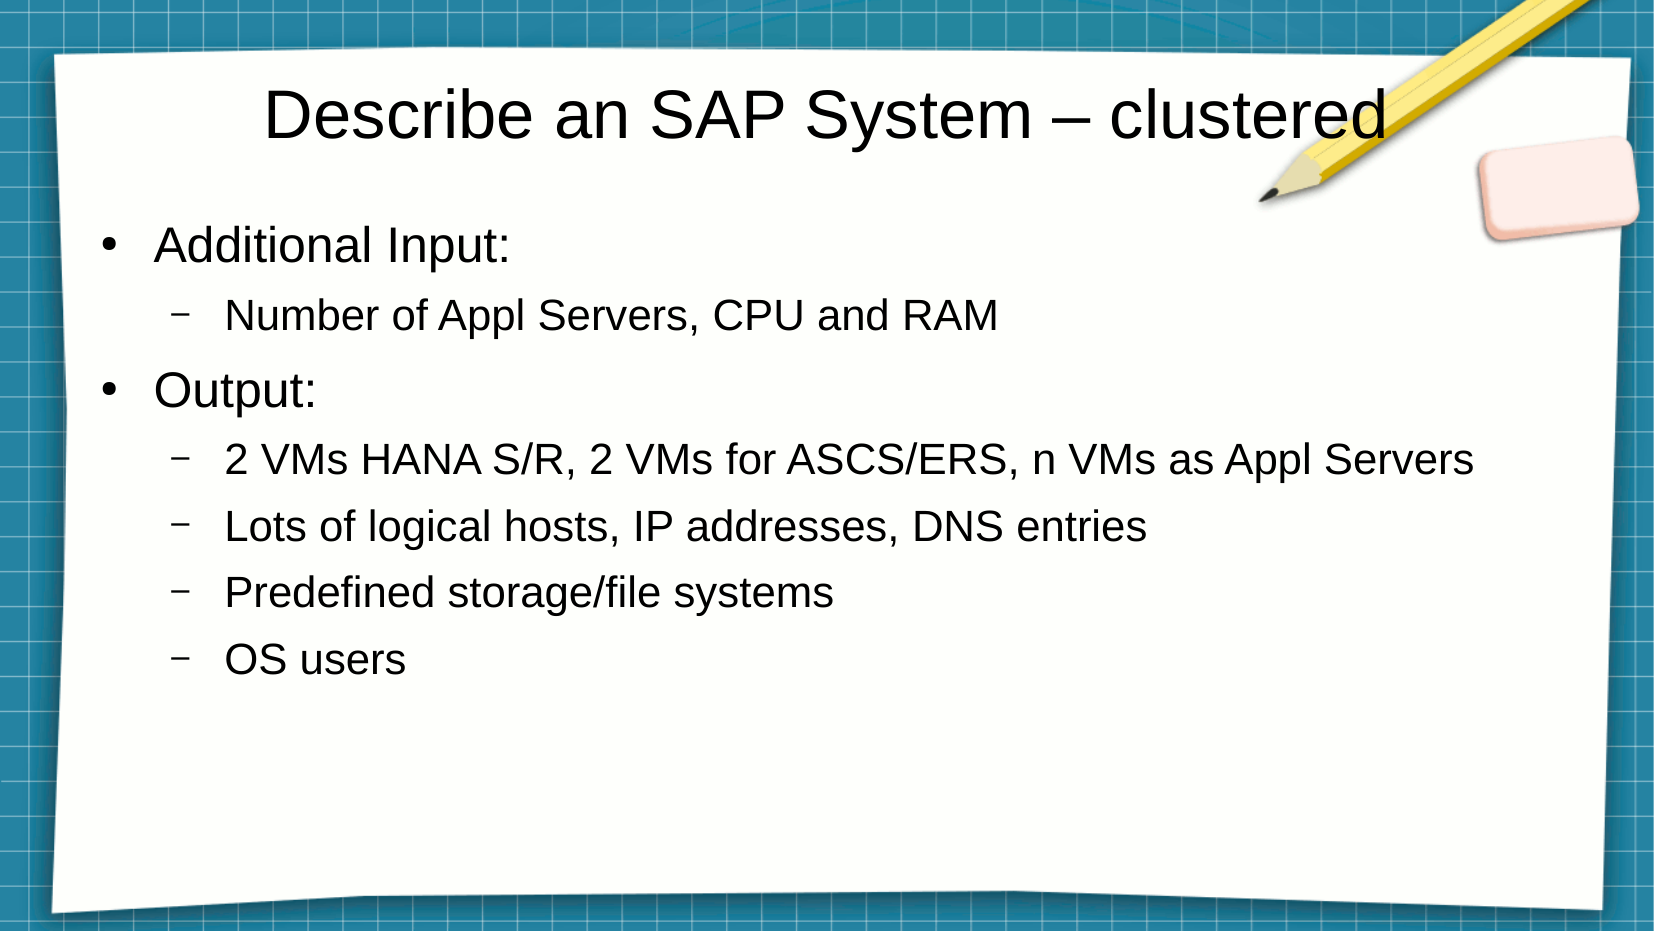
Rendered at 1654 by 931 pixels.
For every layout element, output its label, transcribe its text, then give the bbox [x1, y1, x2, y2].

list Additional Input: Number of Appl Servers, CPU and RAM Output: 2 VMs HANA S/R, 2 VMs for ASCS/ERS, n VMs as Appl Servers Lots of logical hosts, IP addresses, DNS entries Predefined storage/file systems OS users [82, 217, 1571, 758]
picture [0, 0, 1654, 931]
title Describe an SAP System – clustered [82, 37, 1571, 193]
